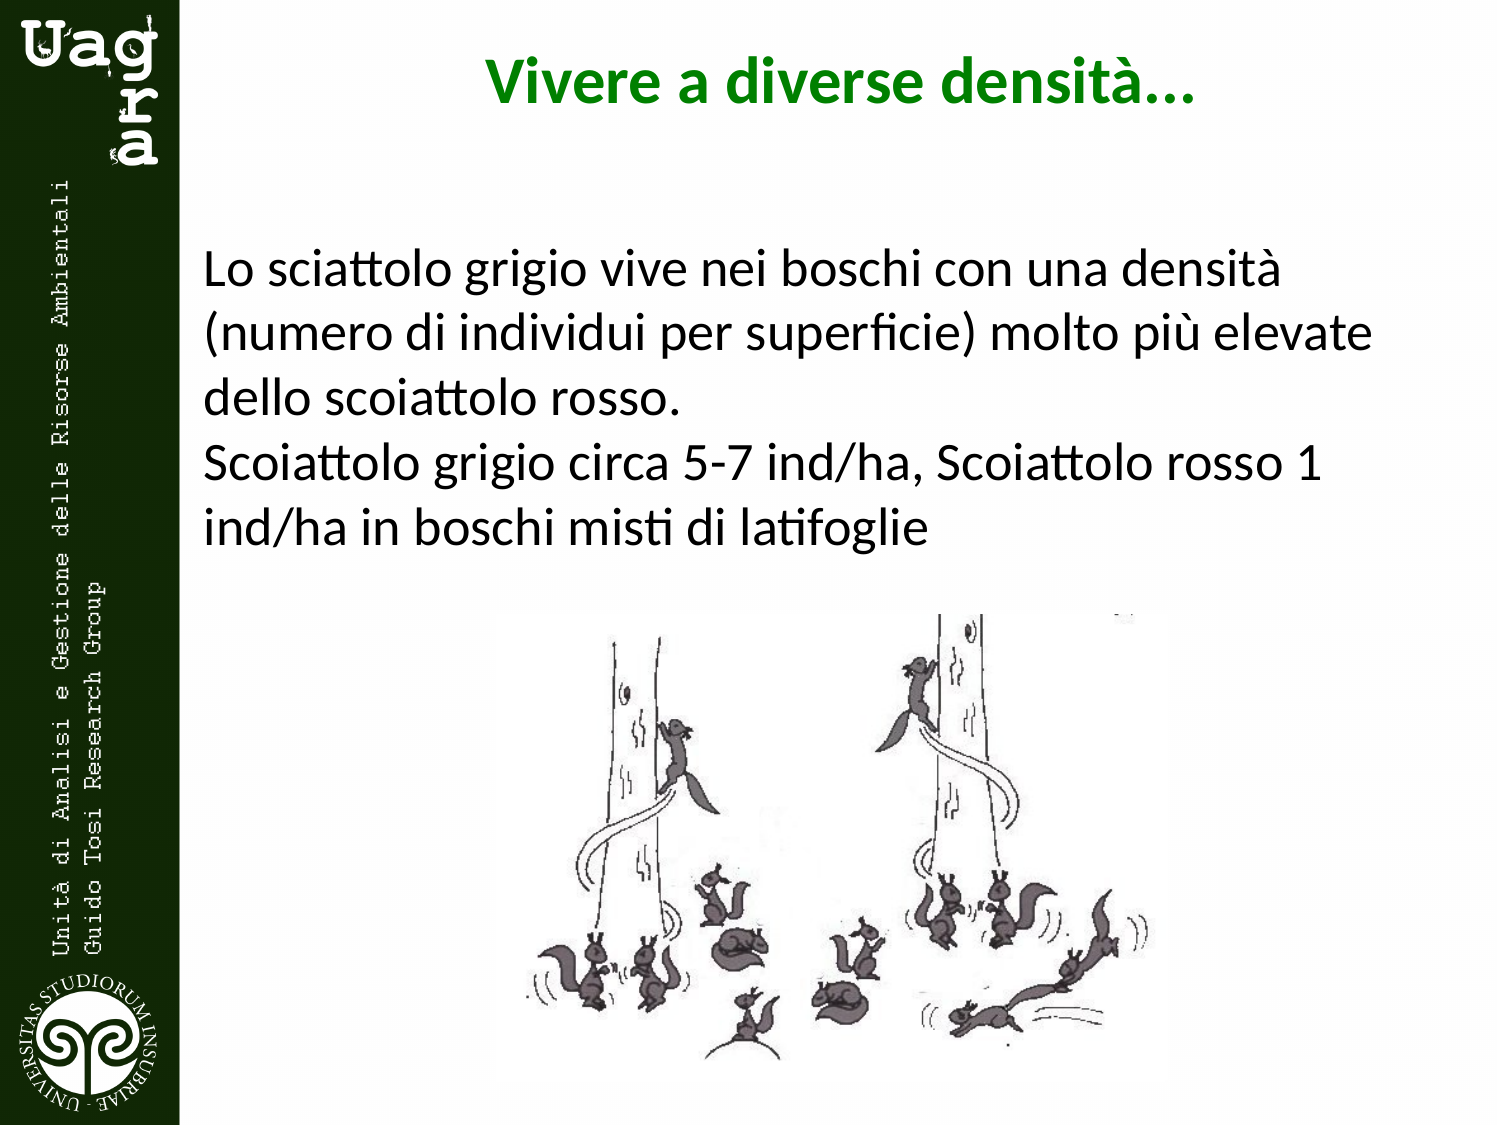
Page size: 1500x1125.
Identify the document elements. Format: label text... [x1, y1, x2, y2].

text_box Vivere a diverse densità... [194, 23, 1489, 130]
text_box Lo sciattolo grigio vive nei boschi con una densità (numero di individui per superficie) molto più elevate dello scoiattolo rosso. Scoiattolo grigio circa 5-7 ind/ha, Scoiattolo rosso 1 ind/ha in boschi misti di latifoglie [188, 224, 1489, 1040]
picture [0, 0, 1497, 1125]
